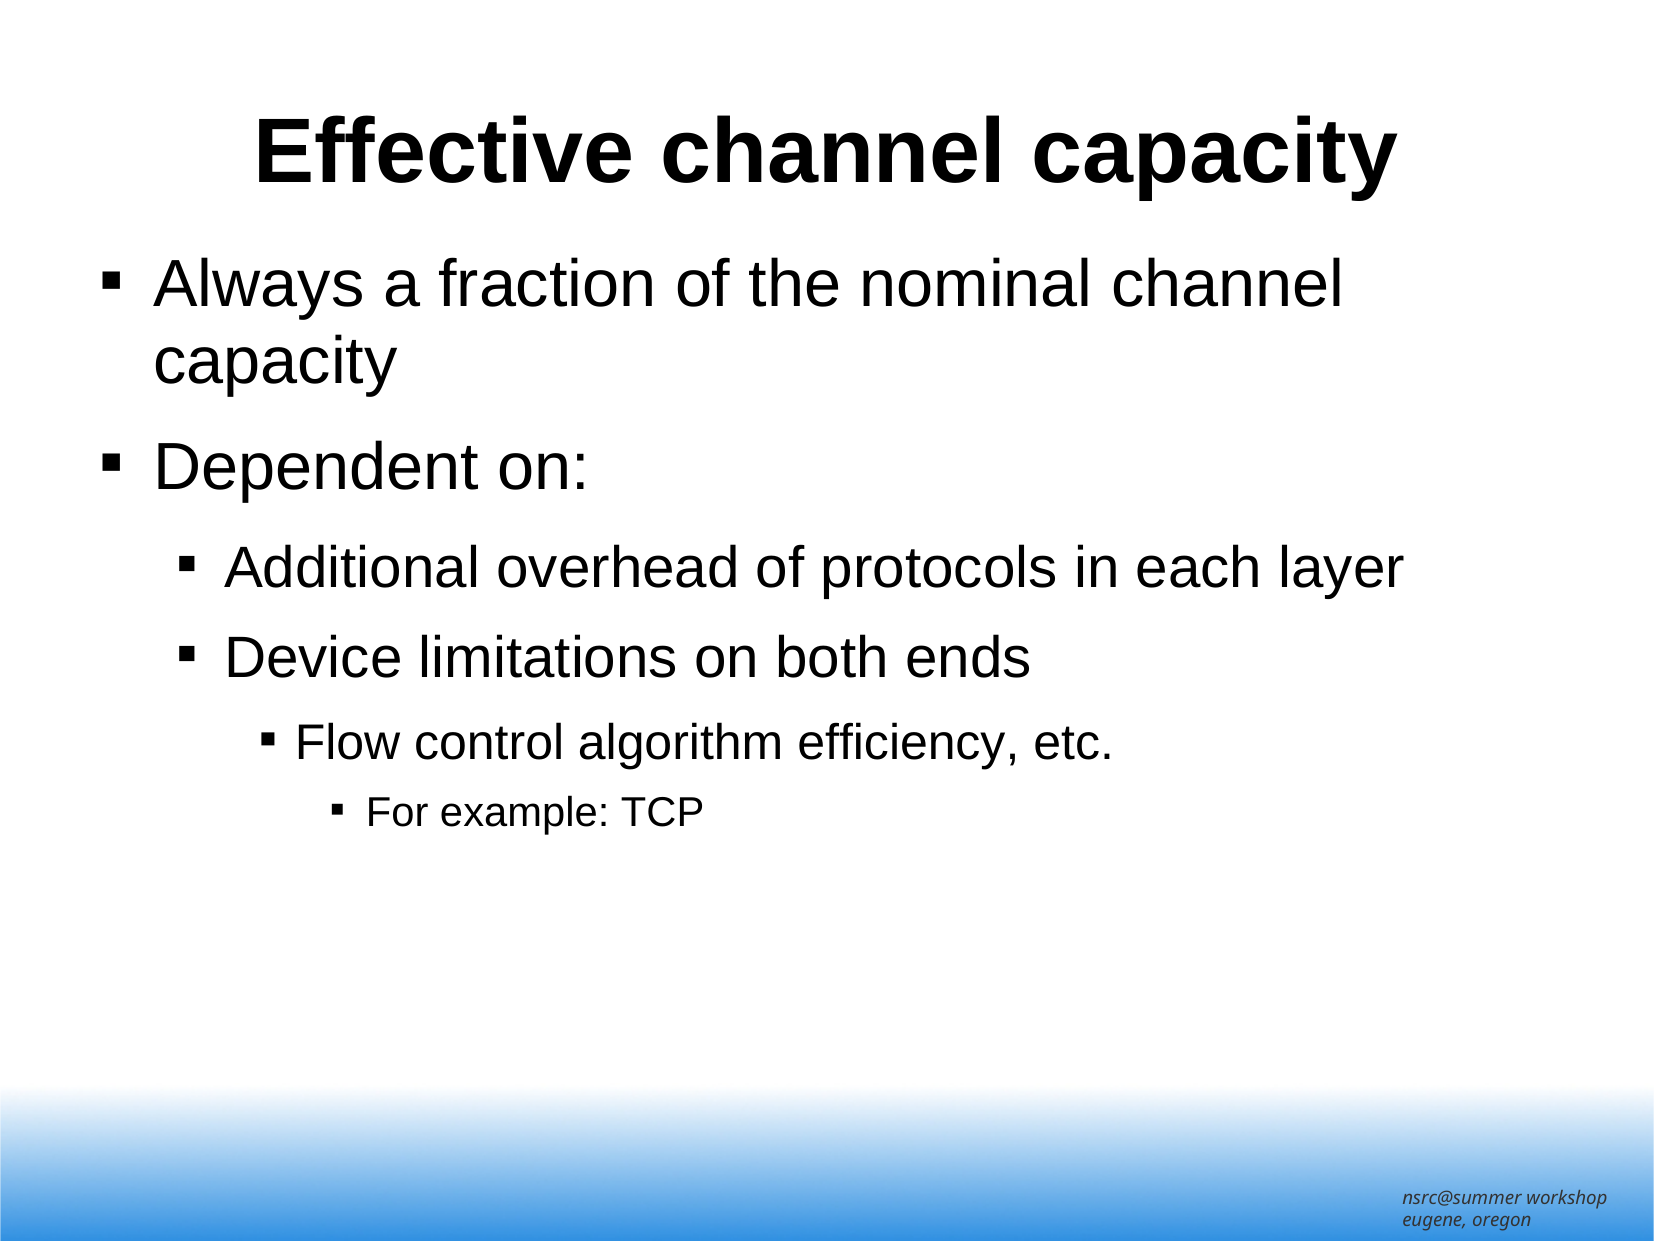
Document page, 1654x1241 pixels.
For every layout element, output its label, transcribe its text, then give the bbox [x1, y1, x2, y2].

picture [0, 1083, 1654, 1241]
list Always a fraction of the nominal channel capacity Dependent on: Additional overhead of protocols in each layer Device limitations on both ends Flow control algorithm efficiency, etc. For example: TCP [82, 245, 1571, 1183]
title Effective channel capacity [82, 56, 1571, 245]
